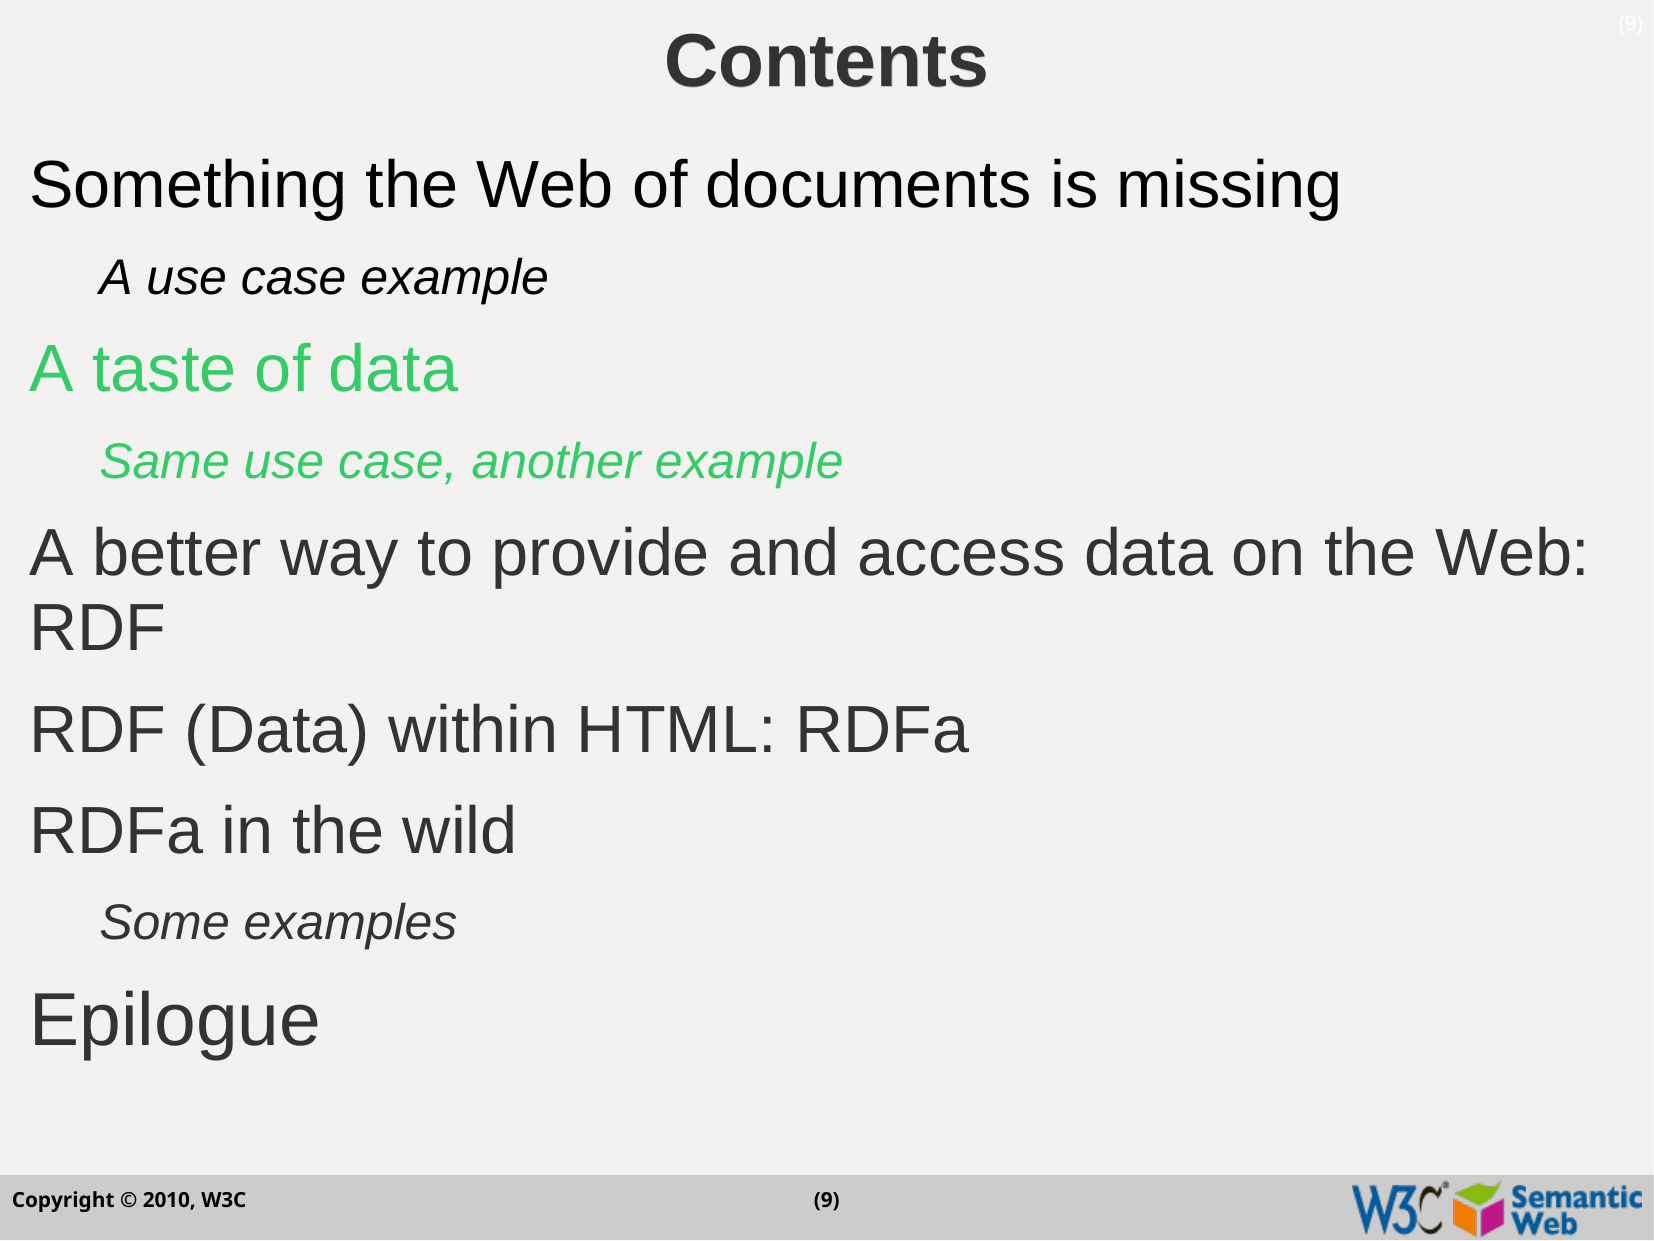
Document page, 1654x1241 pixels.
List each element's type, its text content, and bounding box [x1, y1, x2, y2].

picture [1352, 1178, 1642, 1237]
title Contents [0, 0, 1654, 119]
list Something the Web of documents is missing A use case example A taste of data Same use case, another example A better way to provide and access data on the Web: RDF RDF (Data) within HTML: RDFa RDFa in the wild Some examples Epilogue [29, 147, 1624, 1144]
